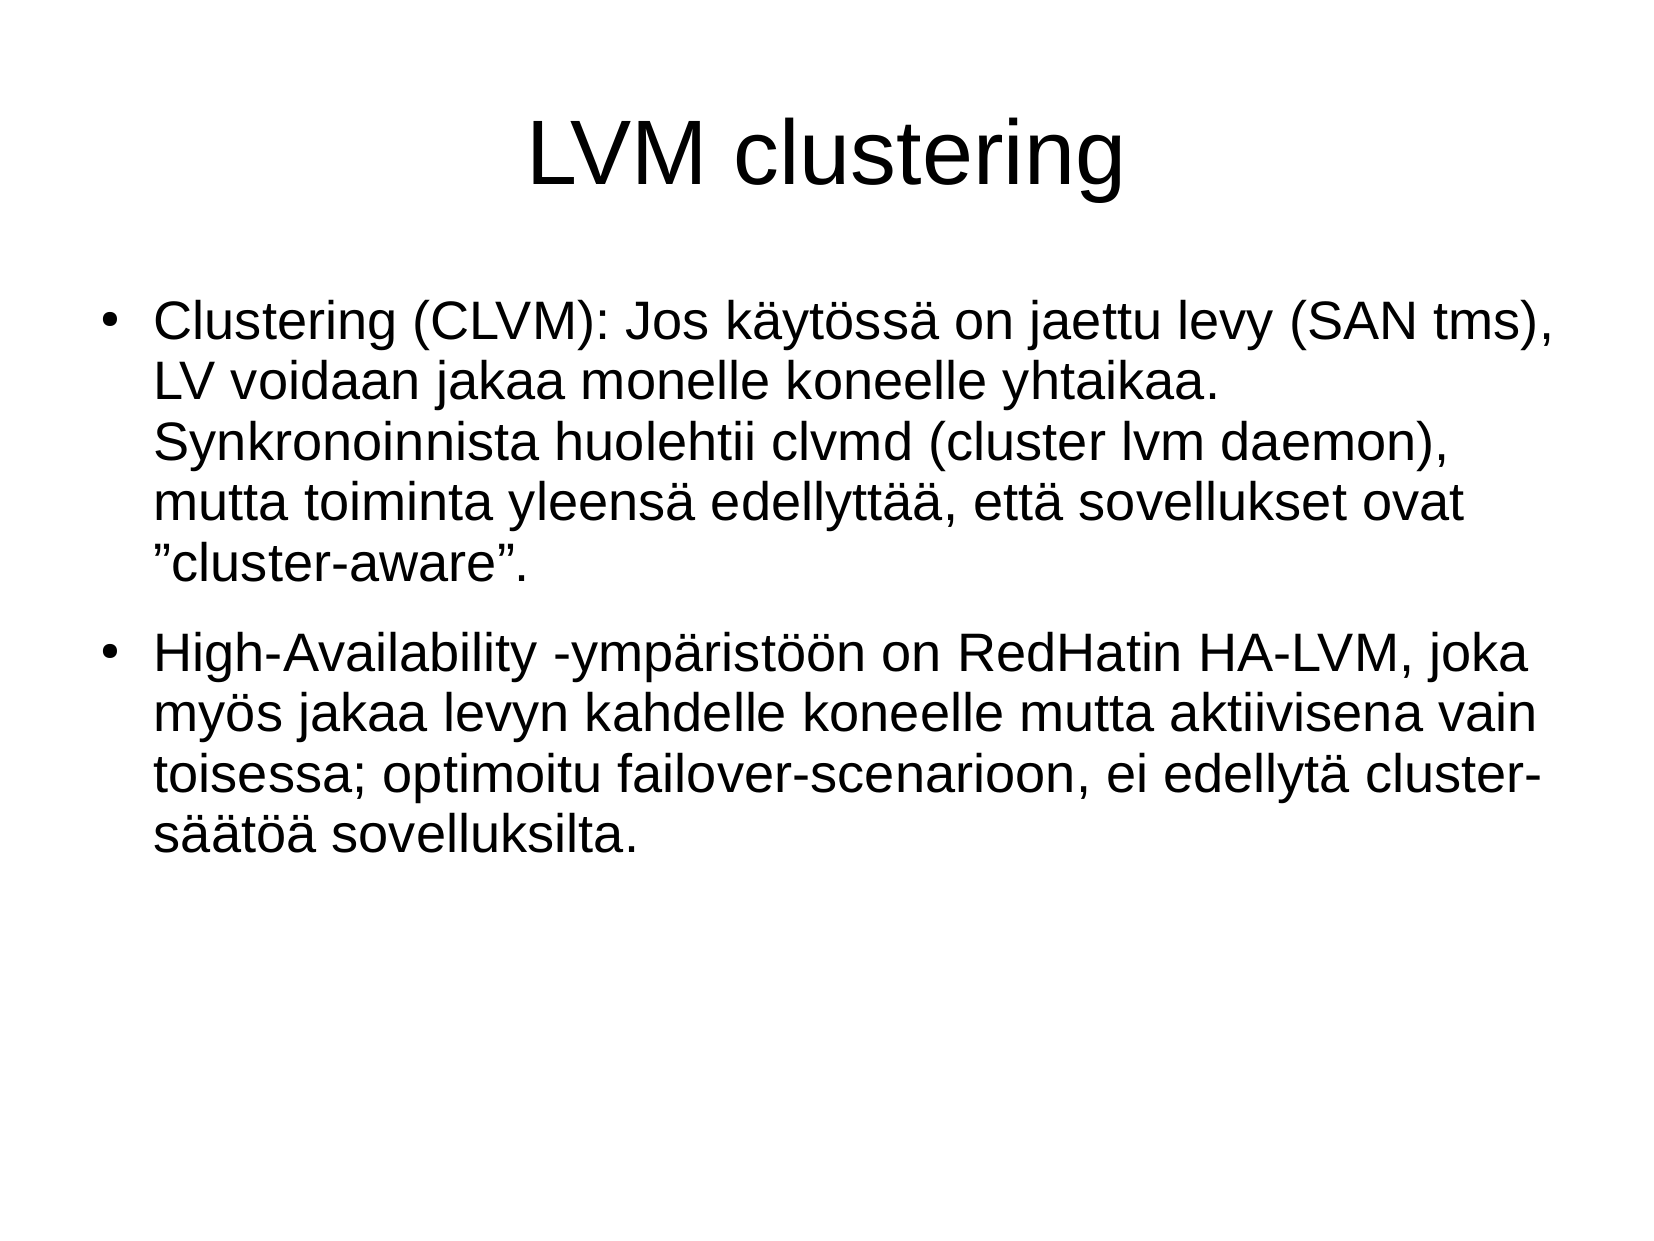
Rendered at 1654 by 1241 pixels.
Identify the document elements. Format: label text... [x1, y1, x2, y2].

title LVM clustering [82, 49, 1571, 257]
list Clustering (CLVM): Jos käytössä on jaettu levy (SAN tms), LV voidaan jakaa monelle koneelle yhtaikaa. Synkronoinnista huolehtii clvmd (cluster lvm daemon), mutta toiminta yleensä edellyttää, että sovellukset ovat ”cluster-aware”. High-Availability -ympäristöön on RedHatin HA-LVM, joka myös jakaa levyn kahdelle koneelle mutta aktiivisena vain toisessa; optimoitu failover-scenarioon, ei edellytä cluster-säätöä sovelluksilta. [82, 290, 1571, 1010]
